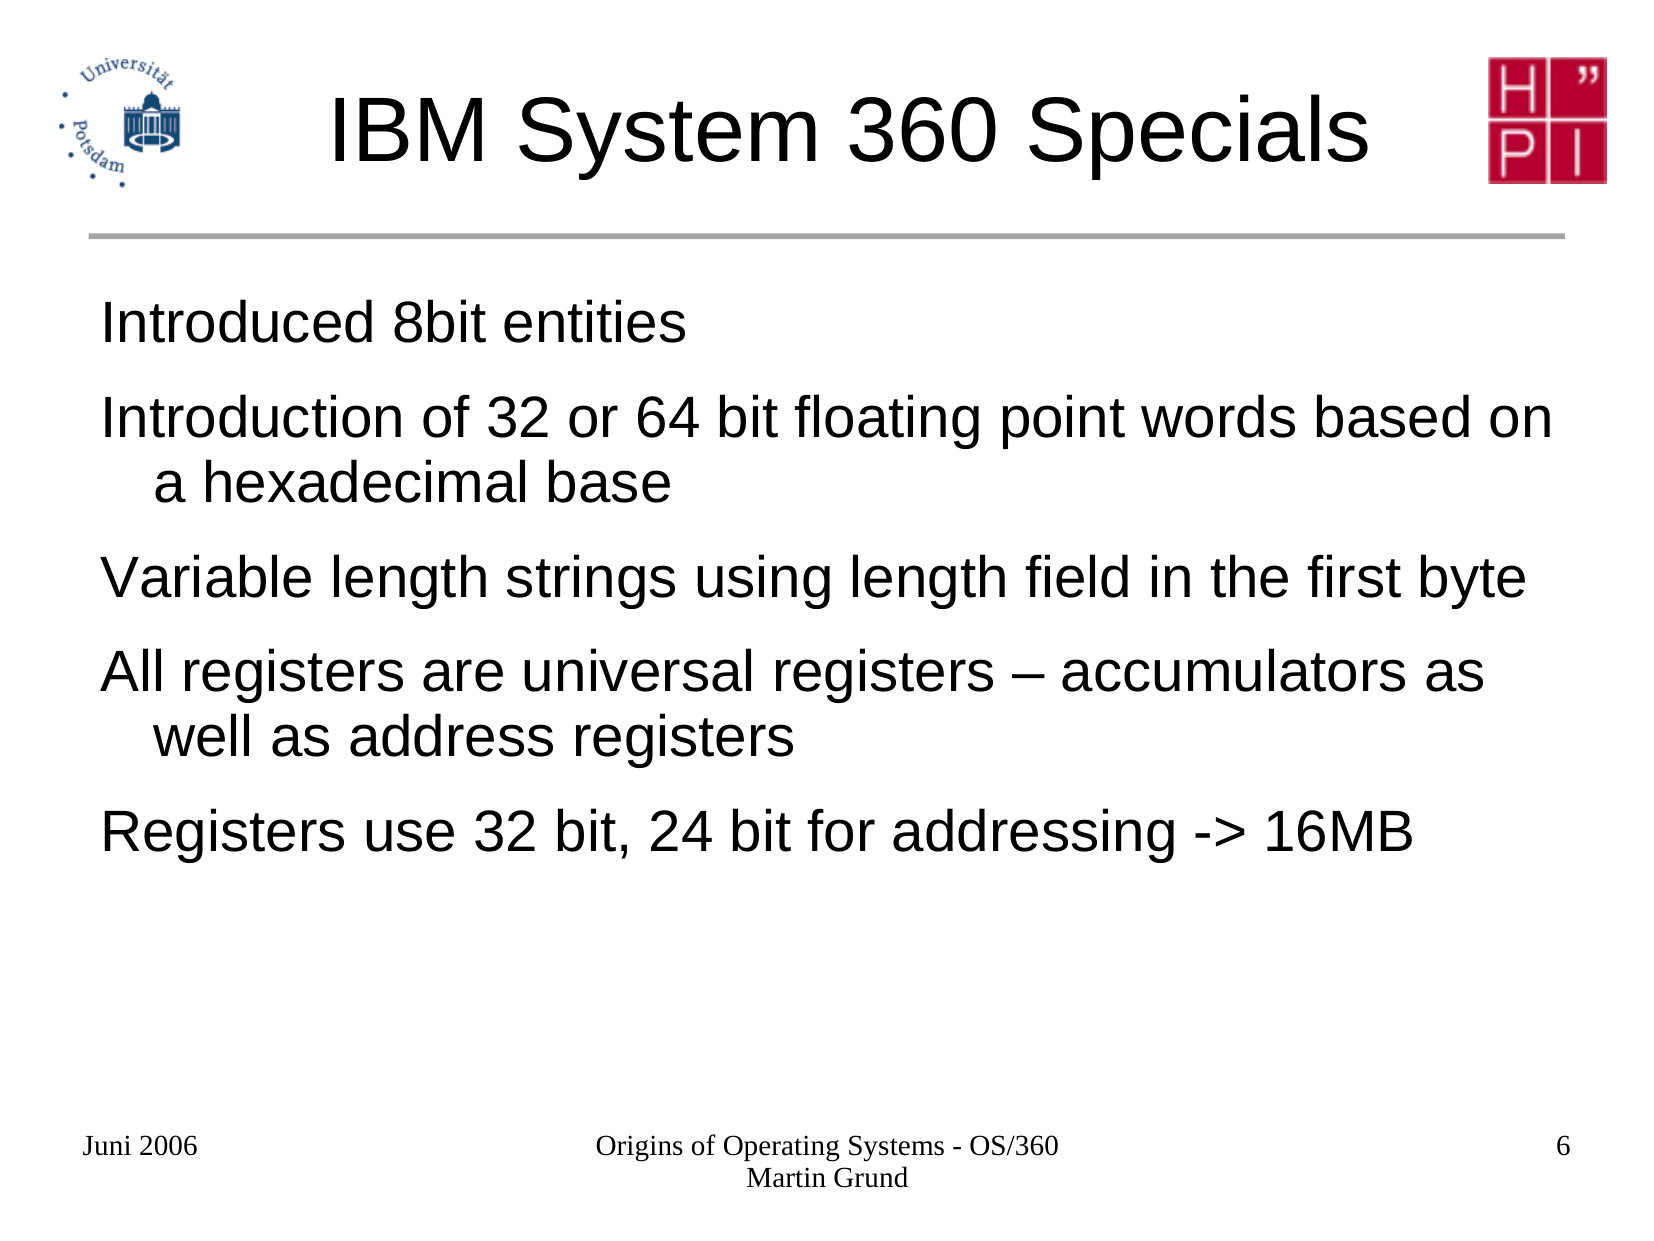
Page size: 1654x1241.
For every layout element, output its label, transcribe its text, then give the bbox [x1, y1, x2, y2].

picture [1488, 57, 1607, 184]
list Introduced 8bit entities Introduction of 32 or 64 bit floating point words based on a hexadecimal base Variable length strings using length field in the first byte All registers are universal registers – accumulators as well as address registers Registers use 32 bit, 24 bit for addressing -> 16MB [82, 290, 1571, 1109]
title IBM System 360 Specials [230, 25, 1471, 233]
picture [59, 58, 181, 188]
